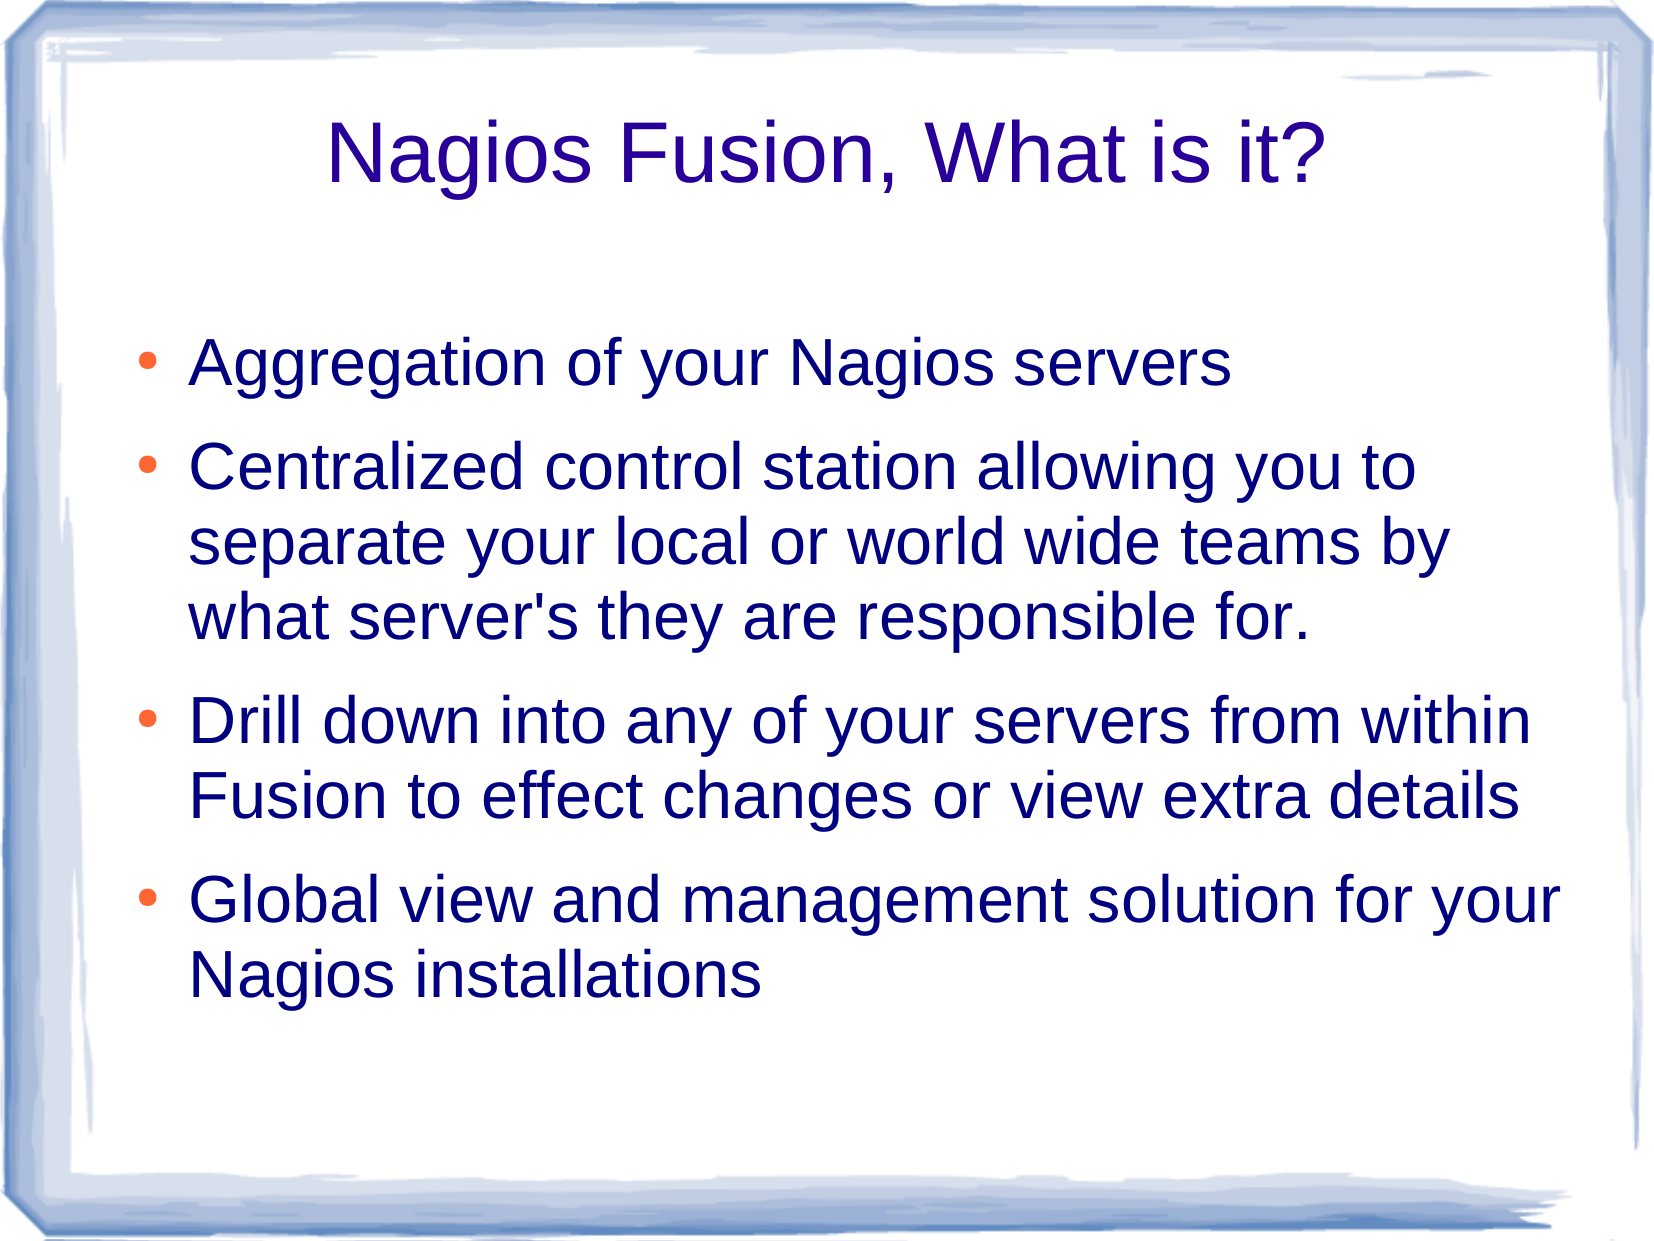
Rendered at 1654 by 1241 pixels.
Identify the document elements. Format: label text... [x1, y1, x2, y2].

picture [0, 0, 1654, 1241]
title Nagios Fusion, What is it? [82, 49, 1571, 257]
list Aggregation of your Nagios servers Centralized control station allowing you to separate your local or world wide teams by what server's they are responsible for. Drill down into any of your servers from within Fusion to effect changes or view extra details Global view and management solution for your Nagios installations [118, 324, 1571, 1012]
